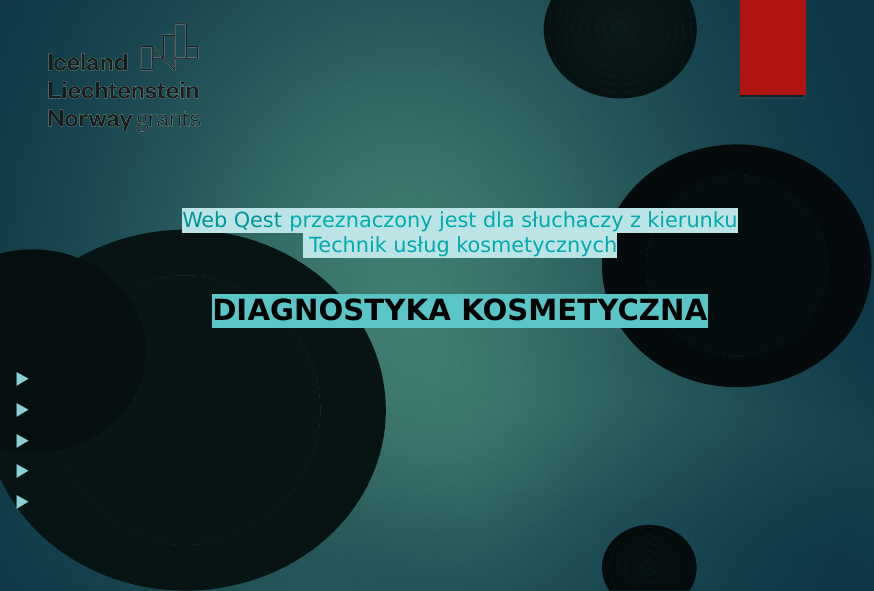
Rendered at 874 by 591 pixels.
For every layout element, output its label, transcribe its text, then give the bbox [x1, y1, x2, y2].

title Web Qest przeznaczony jest dla słuchaczy z kierunku Technik usług kosmetycznych DIAGNOSTYKA KOSMETYCZNA [157, 199, 763, 326]
picture [47, 23, 201, 132]
subtitle [0, 326, 787, 560]
